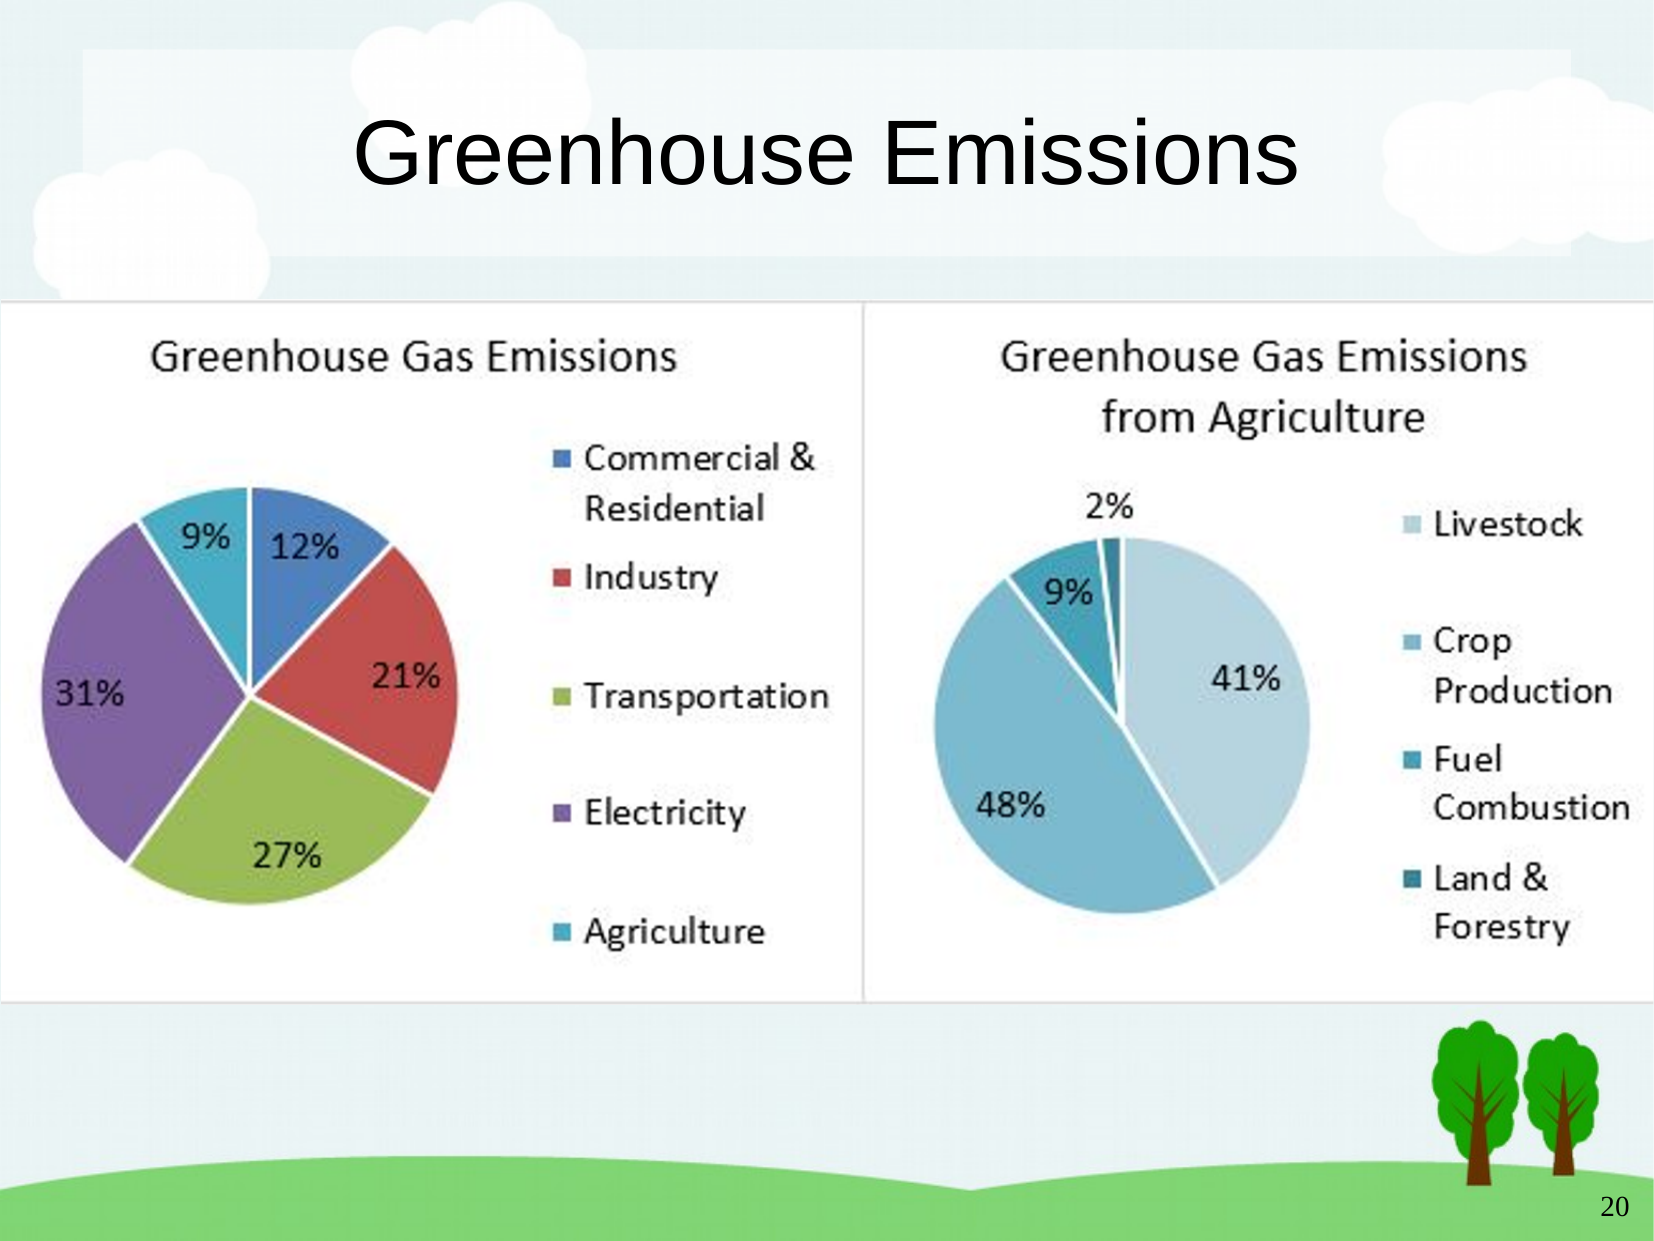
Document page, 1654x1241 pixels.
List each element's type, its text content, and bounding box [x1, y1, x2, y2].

title Greenhouse Emissions [82, 49, 1571, 257]
picture [0, 0, 1654, 1241]
